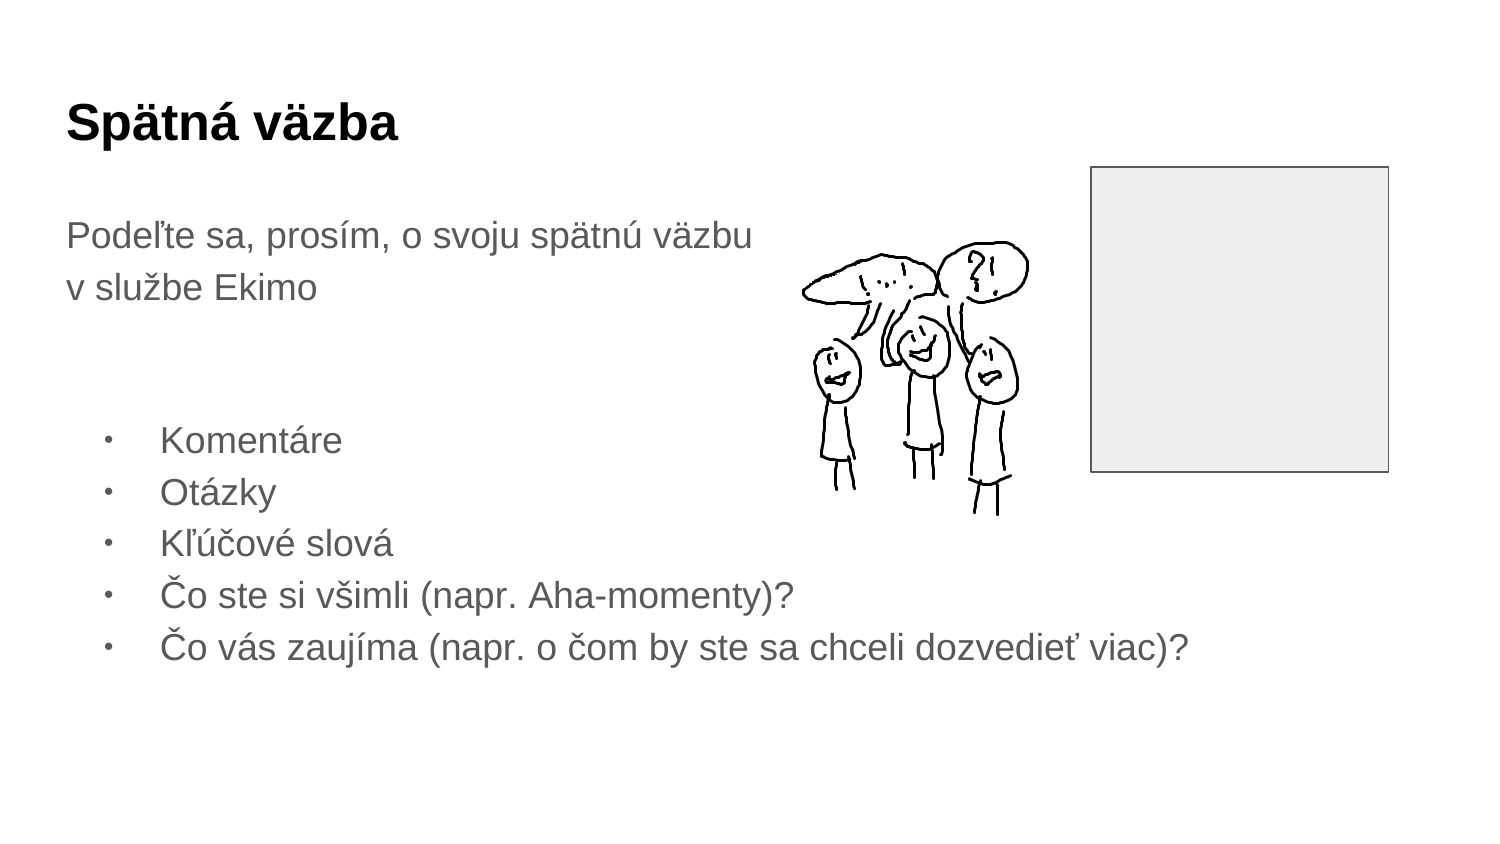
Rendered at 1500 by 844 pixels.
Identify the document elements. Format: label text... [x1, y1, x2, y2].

picture [790, 224, 1038, 530]
list Podeľte sa, prosím, o svoju spätnú väzbu v službe Ekimo Komentáre Otázky Kľúčové slová Čo ste si všimli (napr. Aha-momenty)? Čo vás zaujíma (napr. o čom by ste sa chceli dozvedieť viac)? [51, 189, 1449, 750]
text_box [1091, 167, 1388, 472]
title Spätná väzba [51, 72, 1449, 167]
